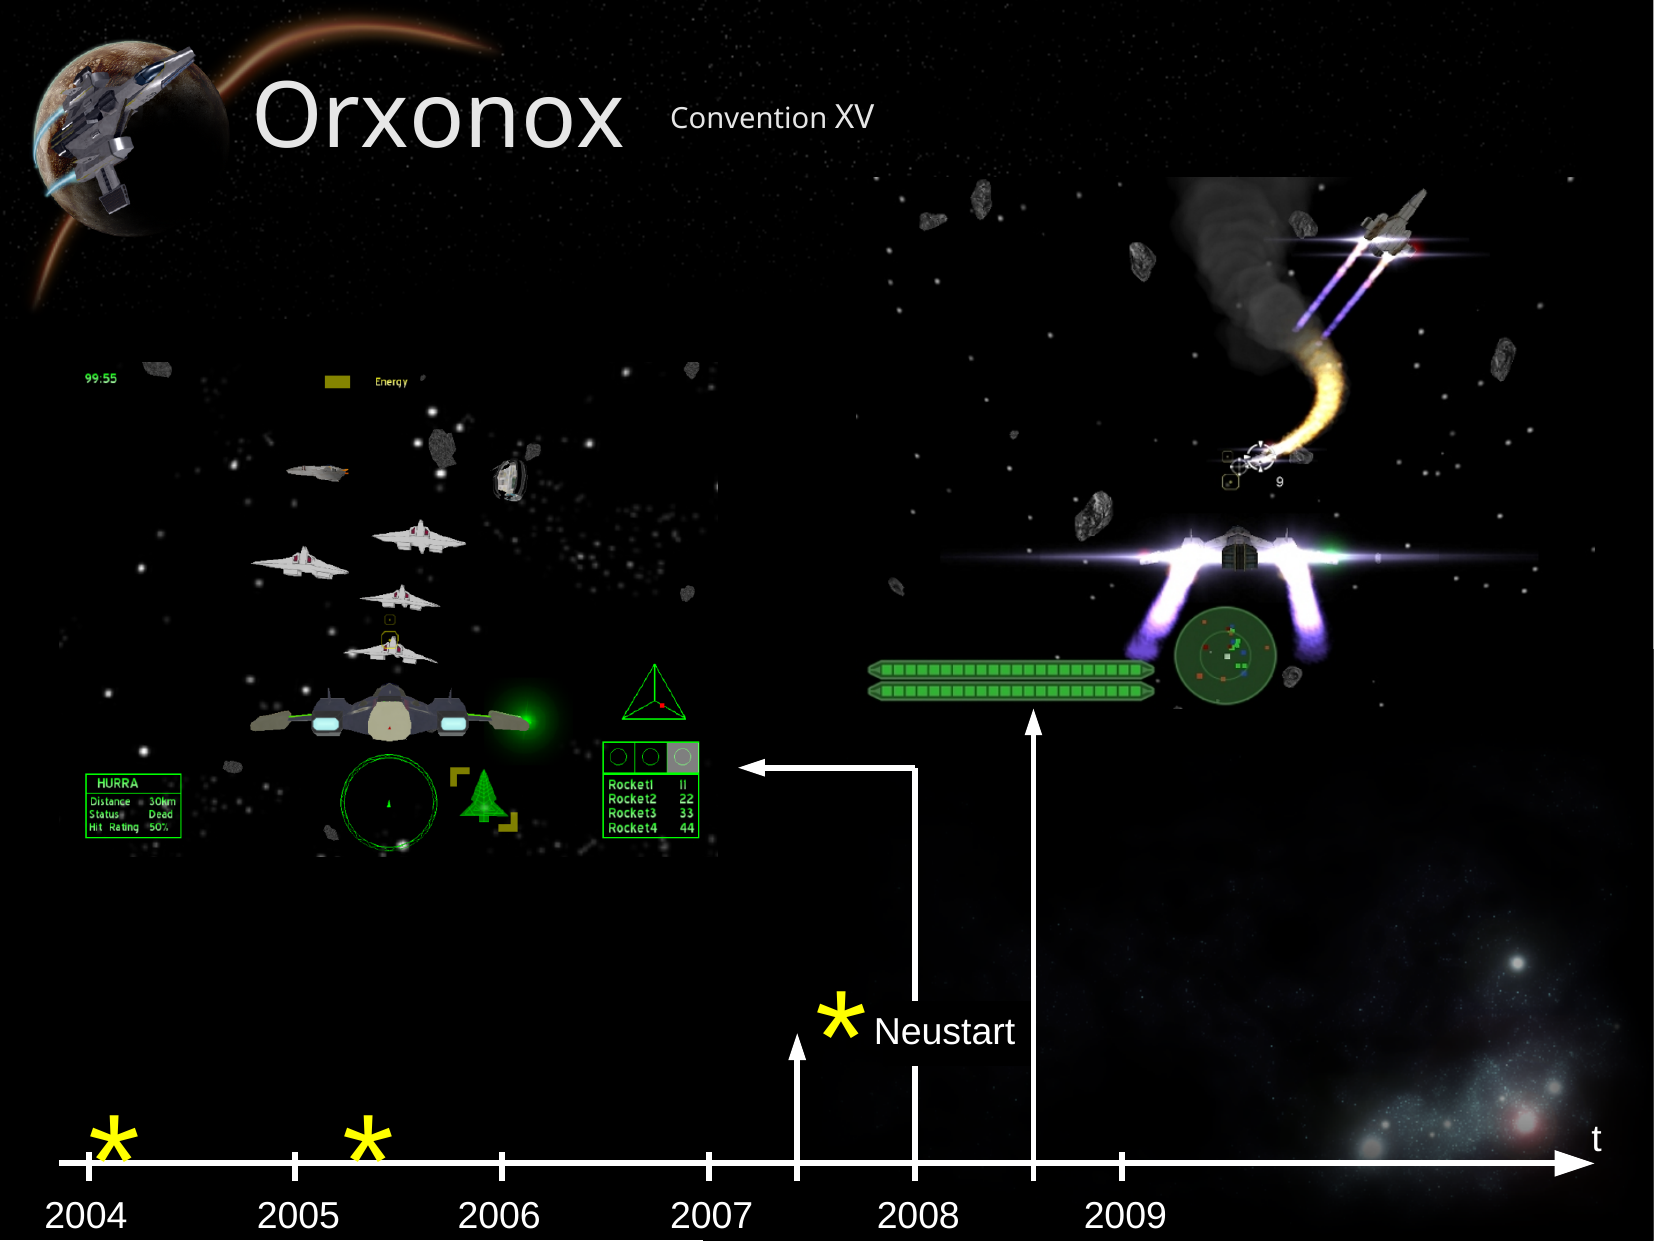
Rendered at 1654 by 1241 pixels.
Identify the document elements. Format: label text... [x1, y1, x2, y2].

text_box t [1576, 1110, 1636, 1168]
text_box 2007 [655, 1187, 774, 1241]
text_box 2009 [1068, 1187, 1188, 1241]
text_box Neustart [856, 1000, 1034, 1063]
text_box * [324, 1076, 414, 1241]
text_box 2005 [242, 1187, 324, 1241]
picture [0, 0, 1654, 1241]
text_box 2006 [442, 1187, 562, 1241]
text_box * [70, 1076, 160, 1241]
text_box 2008 [862, 1187, 981, 1241]
text_box 2004 [29, 1187, 70, 1241]
text_box * [797, 952, 886, 1123]
